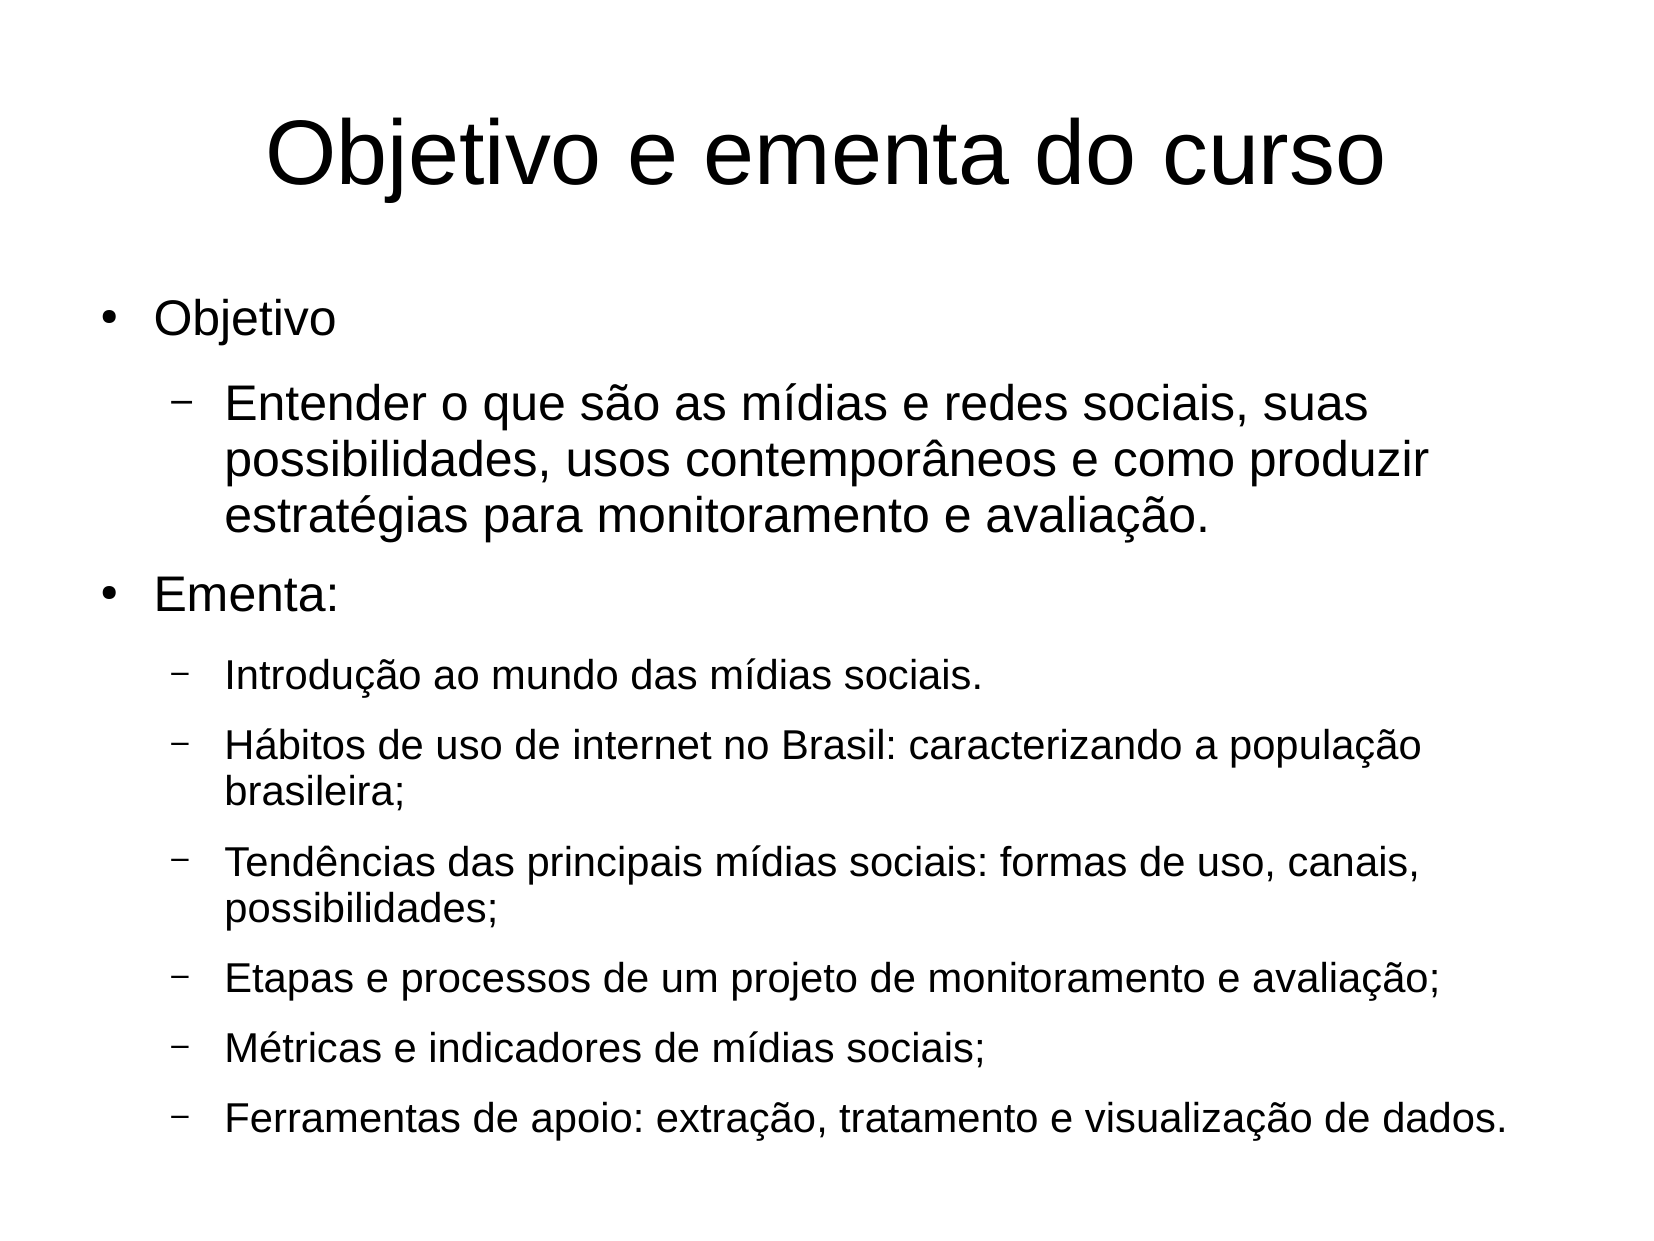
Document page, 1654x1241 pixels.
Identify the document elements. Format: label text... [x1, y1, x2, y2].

list Objetivo Entender o que são as mídias e redes sociais, suas possibilidades, usos contemporâneos e como produzir estratégias para monitoramento e avaliação. Ementa: Introdução ao mundo das mídias sociais. Hábitos de uso de internet no Brasil: caracterizando a população brasileira; Tendências das principais mídias sociais: formas de uso, canais, possibilidades; Etapas e processos de um projeto de monitoramento e avaliação; Métricas e indicadores de mídias sociais; Ferramentas de apoio: extração, tratamento e visualização de dados. [82, 290, 1571, 1010]
title Objetivo e ementa do curso [82, 49, 1571, 257]
